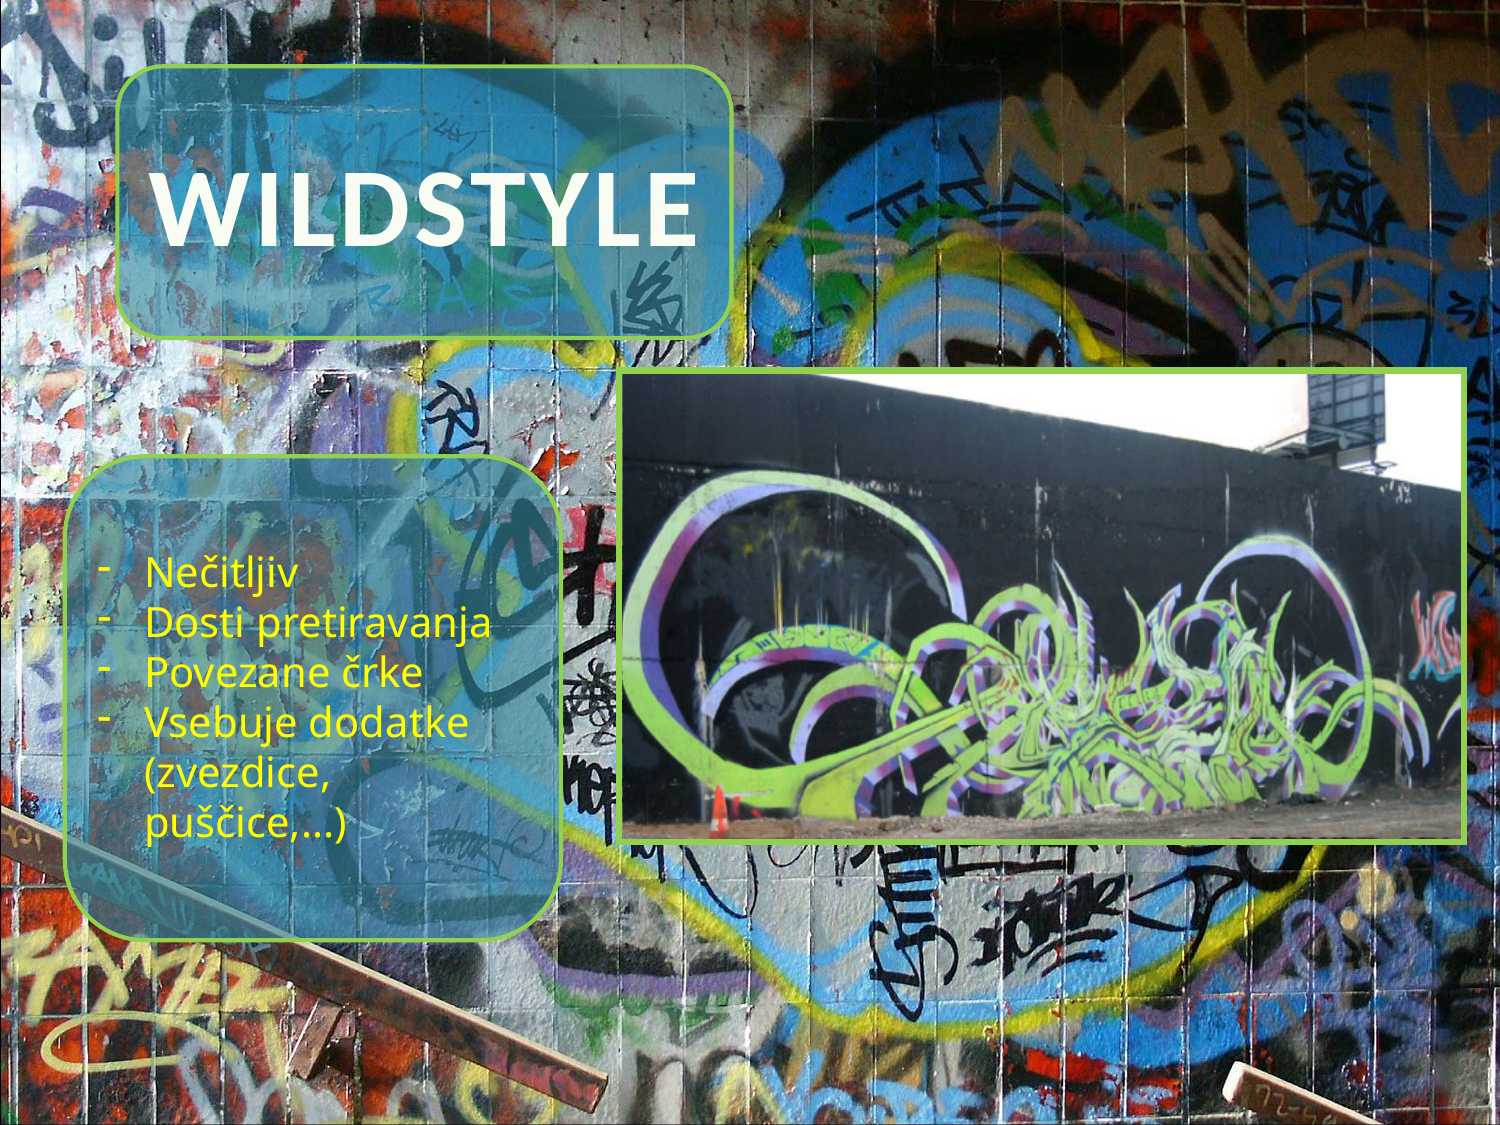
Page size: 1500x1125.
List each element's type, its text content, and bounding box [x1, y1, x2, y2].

picture [0, 0, 1500, 1125]
text_box [64, 456, 561, 941]
text_box [117, 66, 732, 338]
text_box WILDSTYLE [133, 126, 716, 277]
text_box Nečitljiv Dosti pretiravanja Povezane črke Vsebuje dodatke (zvezdice, puščice,...) [82, 538, 544, 854]
